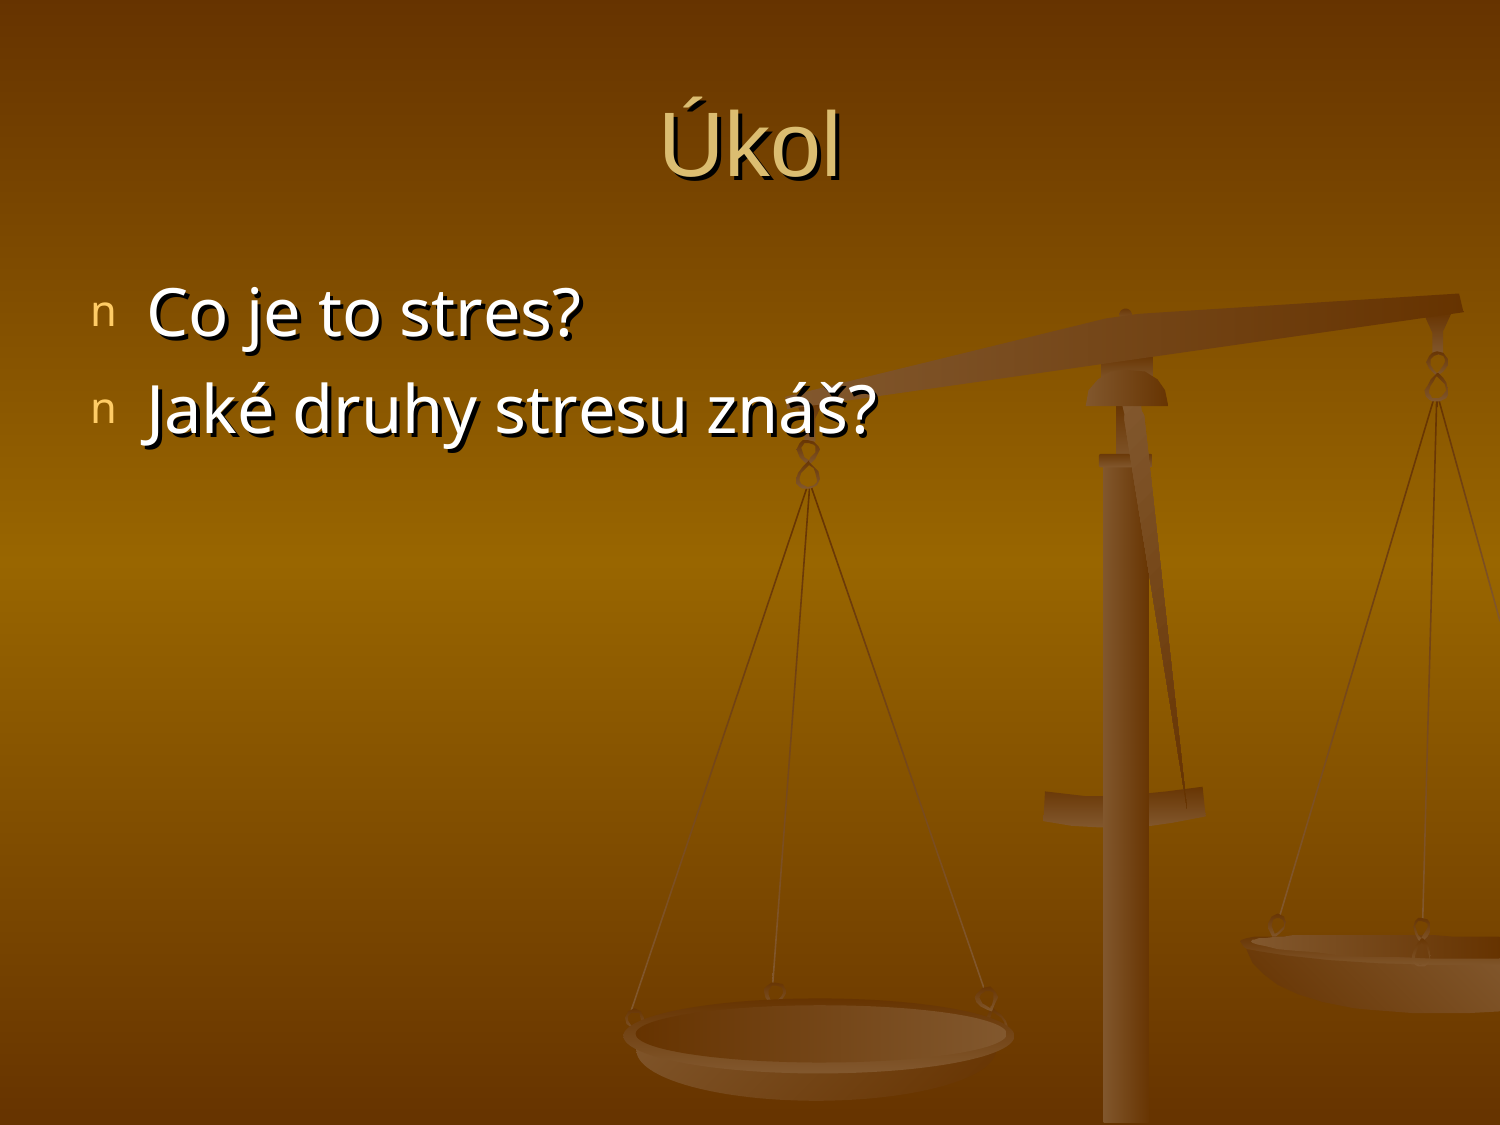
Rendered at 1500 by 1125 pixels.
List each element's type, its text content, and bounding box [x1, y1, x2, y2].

list Co je to stres? Jaké druhy stresu znáš? [75, 262, 1426, 1006]
title Úkol [75, 45, 1426, 234]
